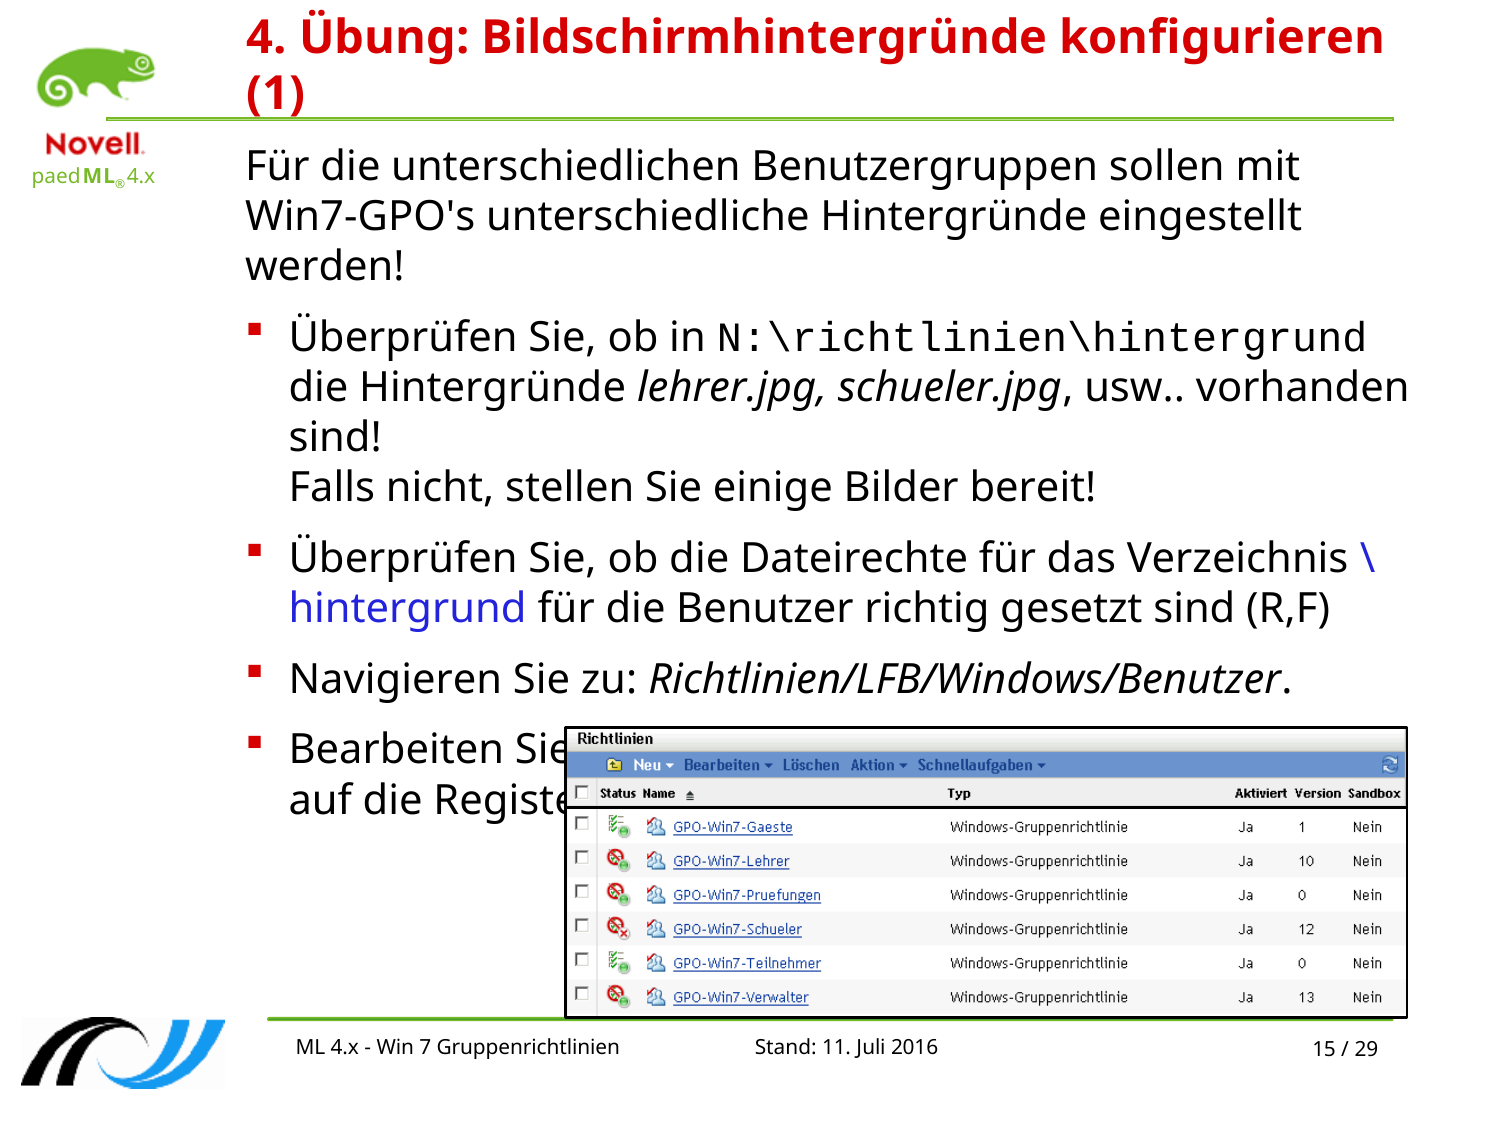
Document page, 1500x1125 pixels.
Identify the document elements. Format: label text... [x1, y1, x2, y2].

list Für die unterschiedlichen Benutzergruppen sollen mit Win7-GPO's unterschiedliche Hintergründe eingestellt werden! Überprüfen Sie, ob in N:\richtlinien\hintergrund die Hintergründe lehrer.jpg, schueler.jpg, usw.. vorhanden sind! Falls nicht, stellen Sie einige Bilder bereit! Überprüfen Sie, ob die Dateirechte für das Verzeichnis \hintergrund für die Benutzer richtig gesetzt sind (R,F) Navigieren Sie zu: Richtlinien/LFB/Windows/Benutzer. Bearbeiten Sie die GPO-Win7-Schueler und gehen Sie dort auf die Registerkarte Details. [230, 131, 1430, 944]
picture [21, 1017, 225, 1089]
picture [566, 809, 1406, 1016]
title 4. Übung: Bildschirmhintergründe konfigurieren (1) [232, 0, 1471, 127]
picture [24, 32, 167, 175]
picture [566, 728, 1406, 807]
